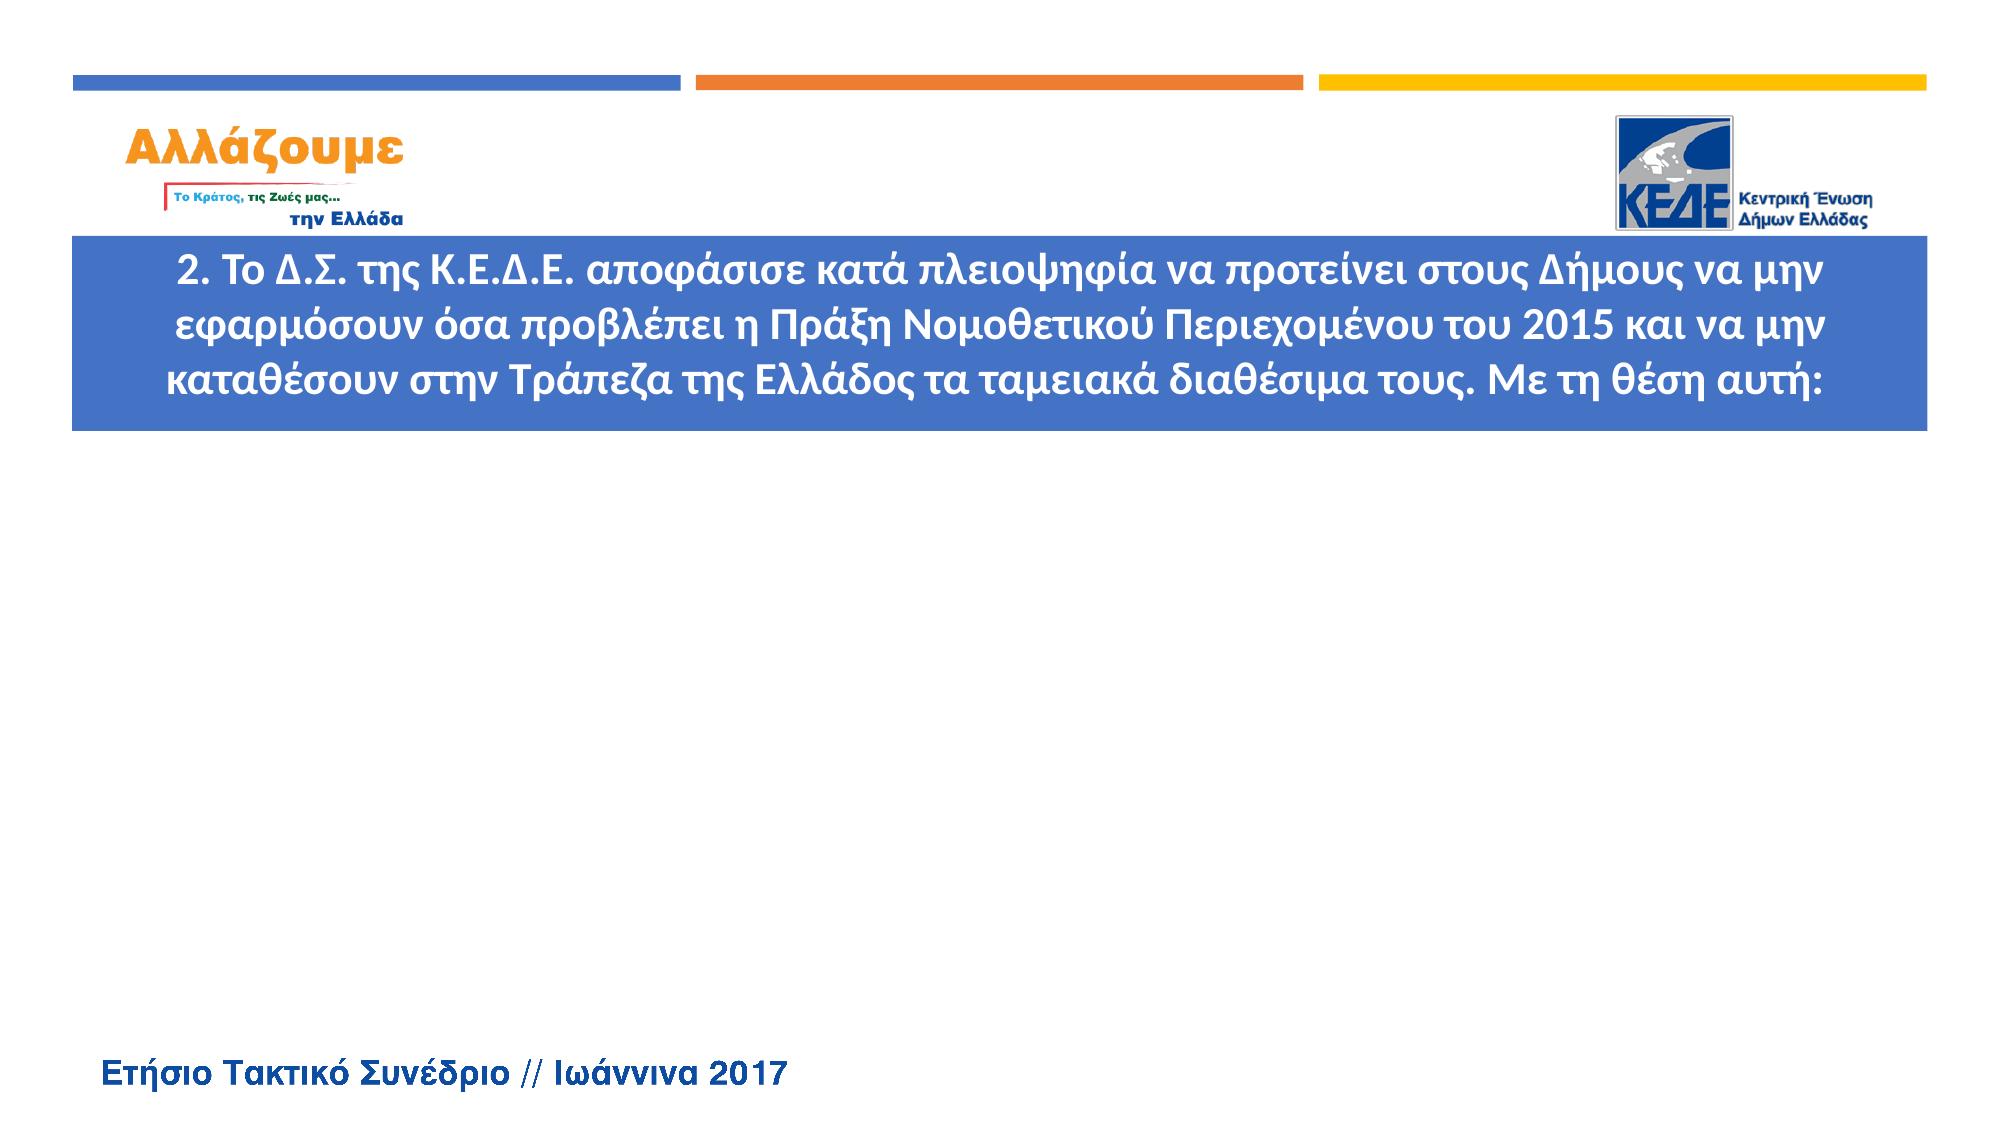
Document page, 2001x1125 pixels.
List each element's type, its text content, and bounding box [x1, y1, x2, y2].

picture [1611, 108, 1879, 231]
picture [50, 1003, 841, 1122]
title 2. Το Δ.Σ. της Κ.Ε.Δ.Ε. αποφάσισε κατά πλειοψηφία να προτείνει στους Δήμους να μην εφαρμόσουν όσα προβλέπει η Πράξη Νομοθετικού Περιεχομένου του 2015 και να μην καταθέσουν στην Τράπεζα της Ελλάδος τα ταμειακά διαθέσιμα τους. Με τη θέση αυτή: [77, 231, 1925, 432]
picture [95, 114, 435, 231]
